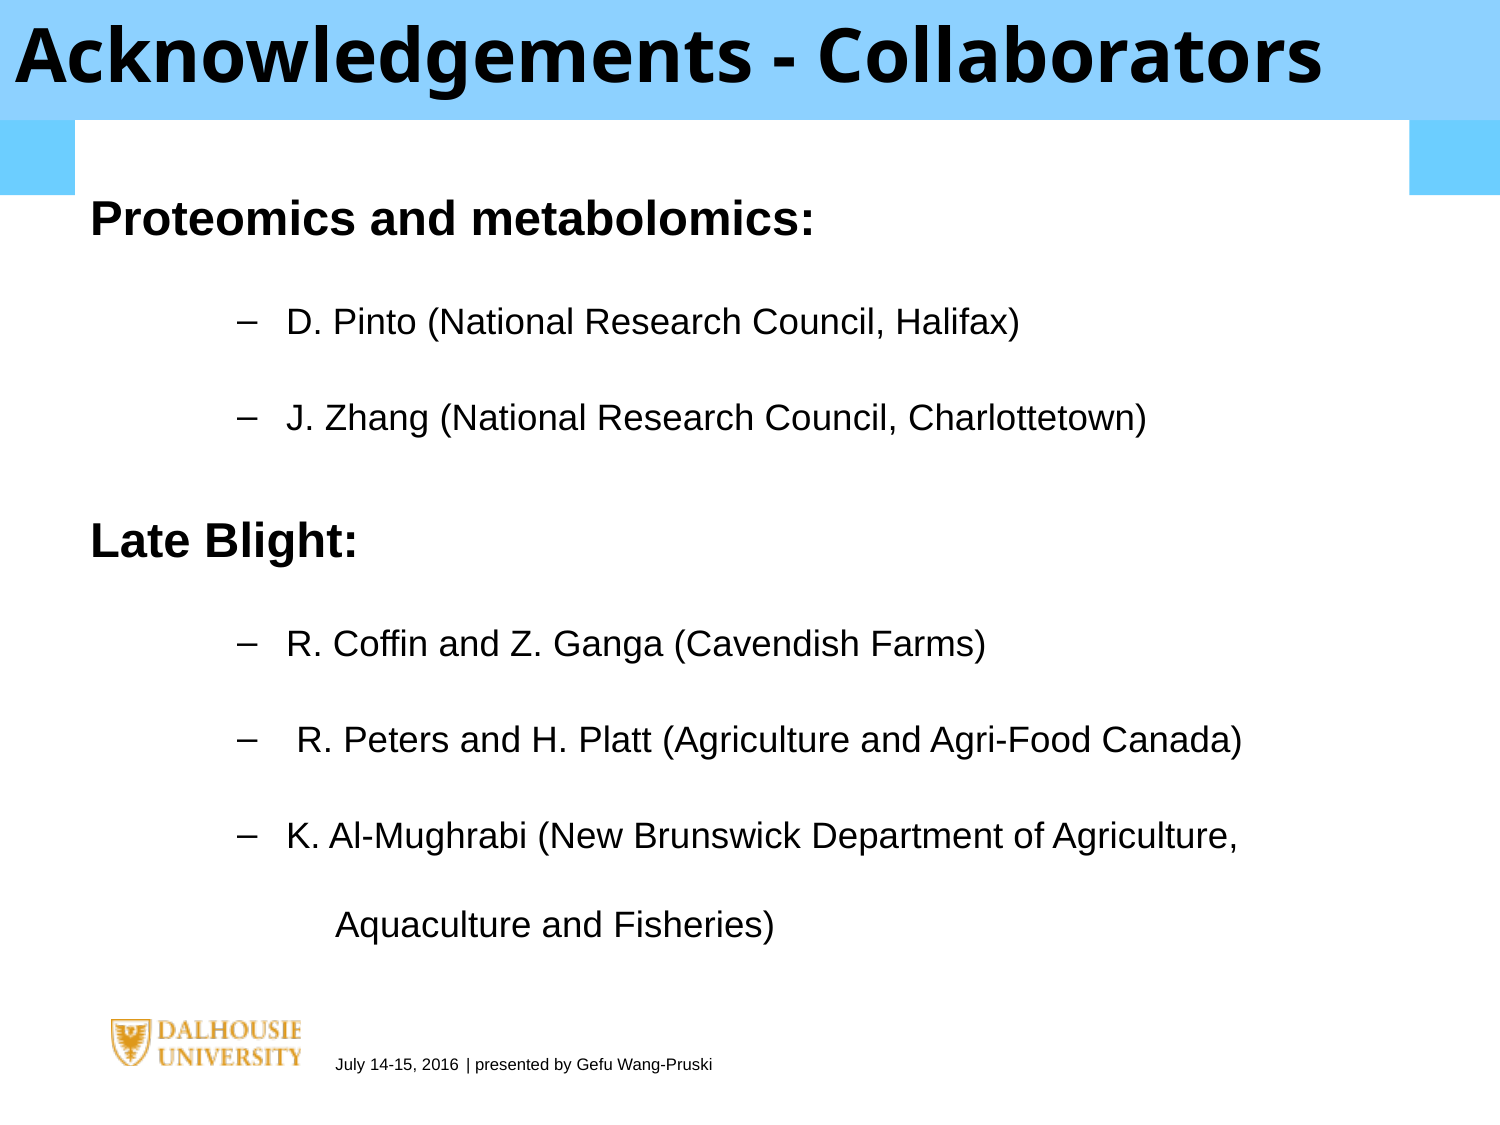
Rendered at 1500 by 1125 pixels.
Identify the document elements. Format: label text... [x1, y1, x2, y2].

title Acknowledgements - Collaborators [0, 0, 1500, 121]
list Proteomics and metabolomics: D. Pinto (National Research Council, Halifax) J. Zhang (National Research Council, Charlottetown) Late Blight: R. Coffin and Z. Ganga (Cavendish Farms) R. Peters and H. Platt (Agriculture and Agri-Food Canada) K. Al-Mughrabi (New Brunswick Department of Agriculture, Aquaculture and Fisheries) [75, 120, 1410, 956]
